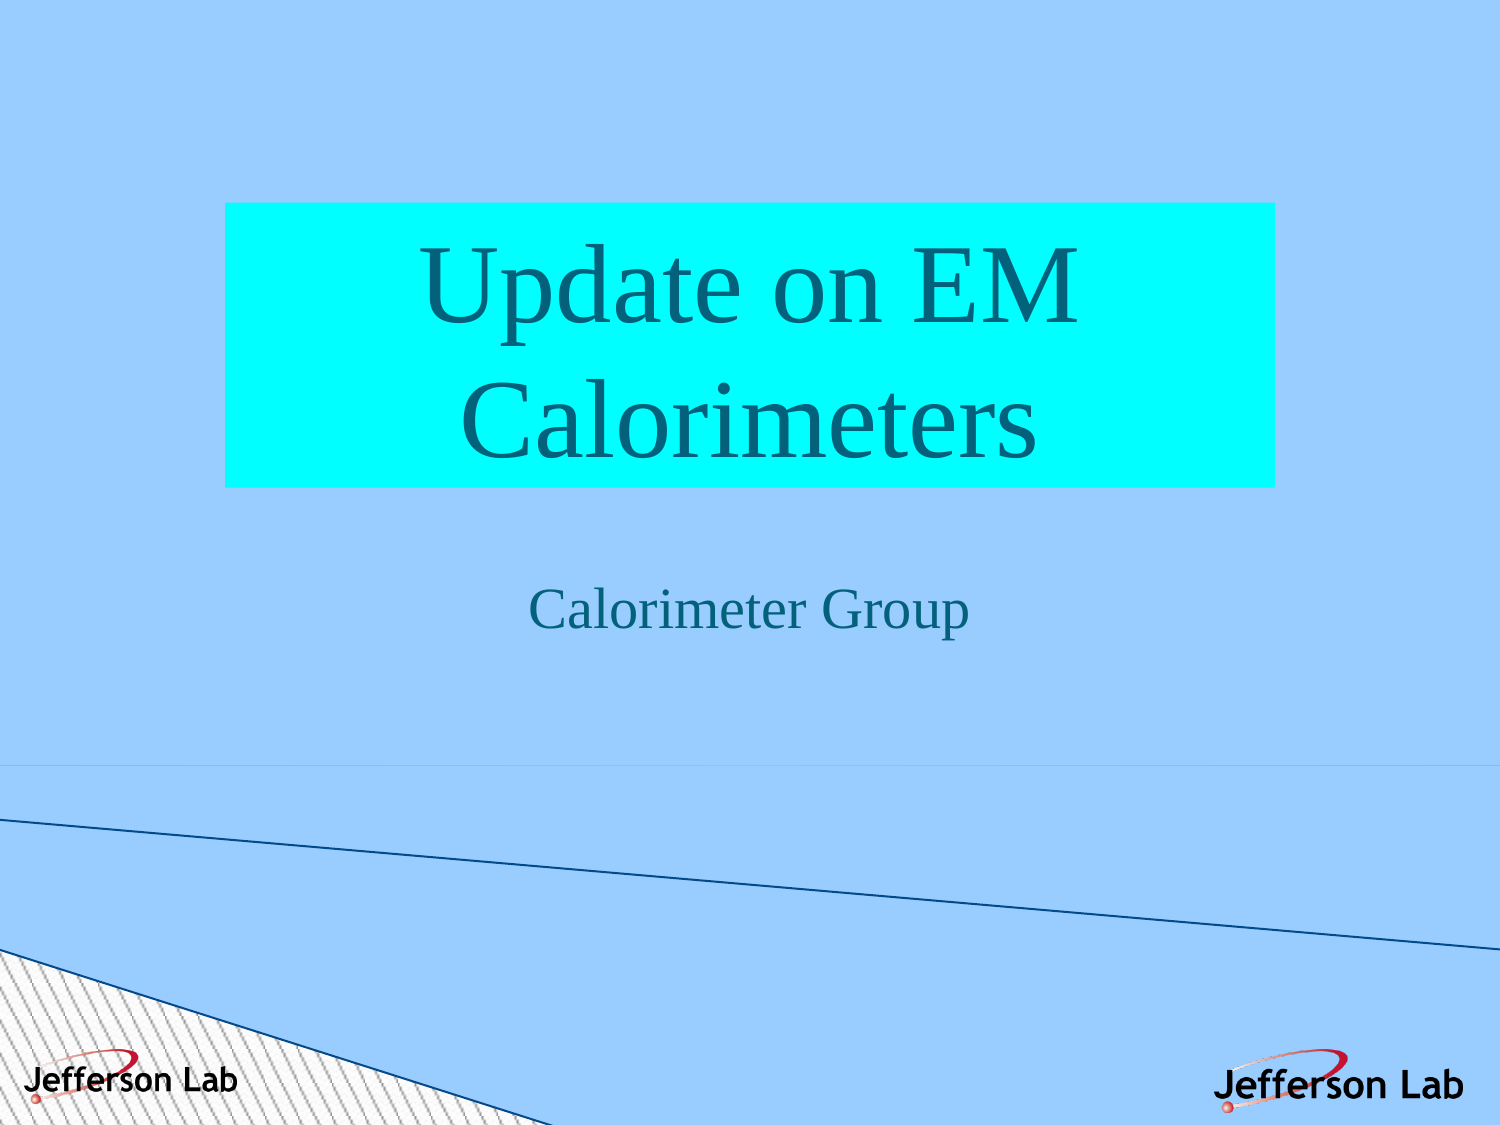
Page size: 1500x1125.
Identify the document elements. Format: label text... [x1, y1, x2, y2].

picture [1388, 1049, 1463, 1113]
text_box Calorimeter Group [112, 562, 1388, 1125]
text_box Update on EM Calorimeters [225, 202, 1276, 488]
picture [0, 952, 112, 1125]
